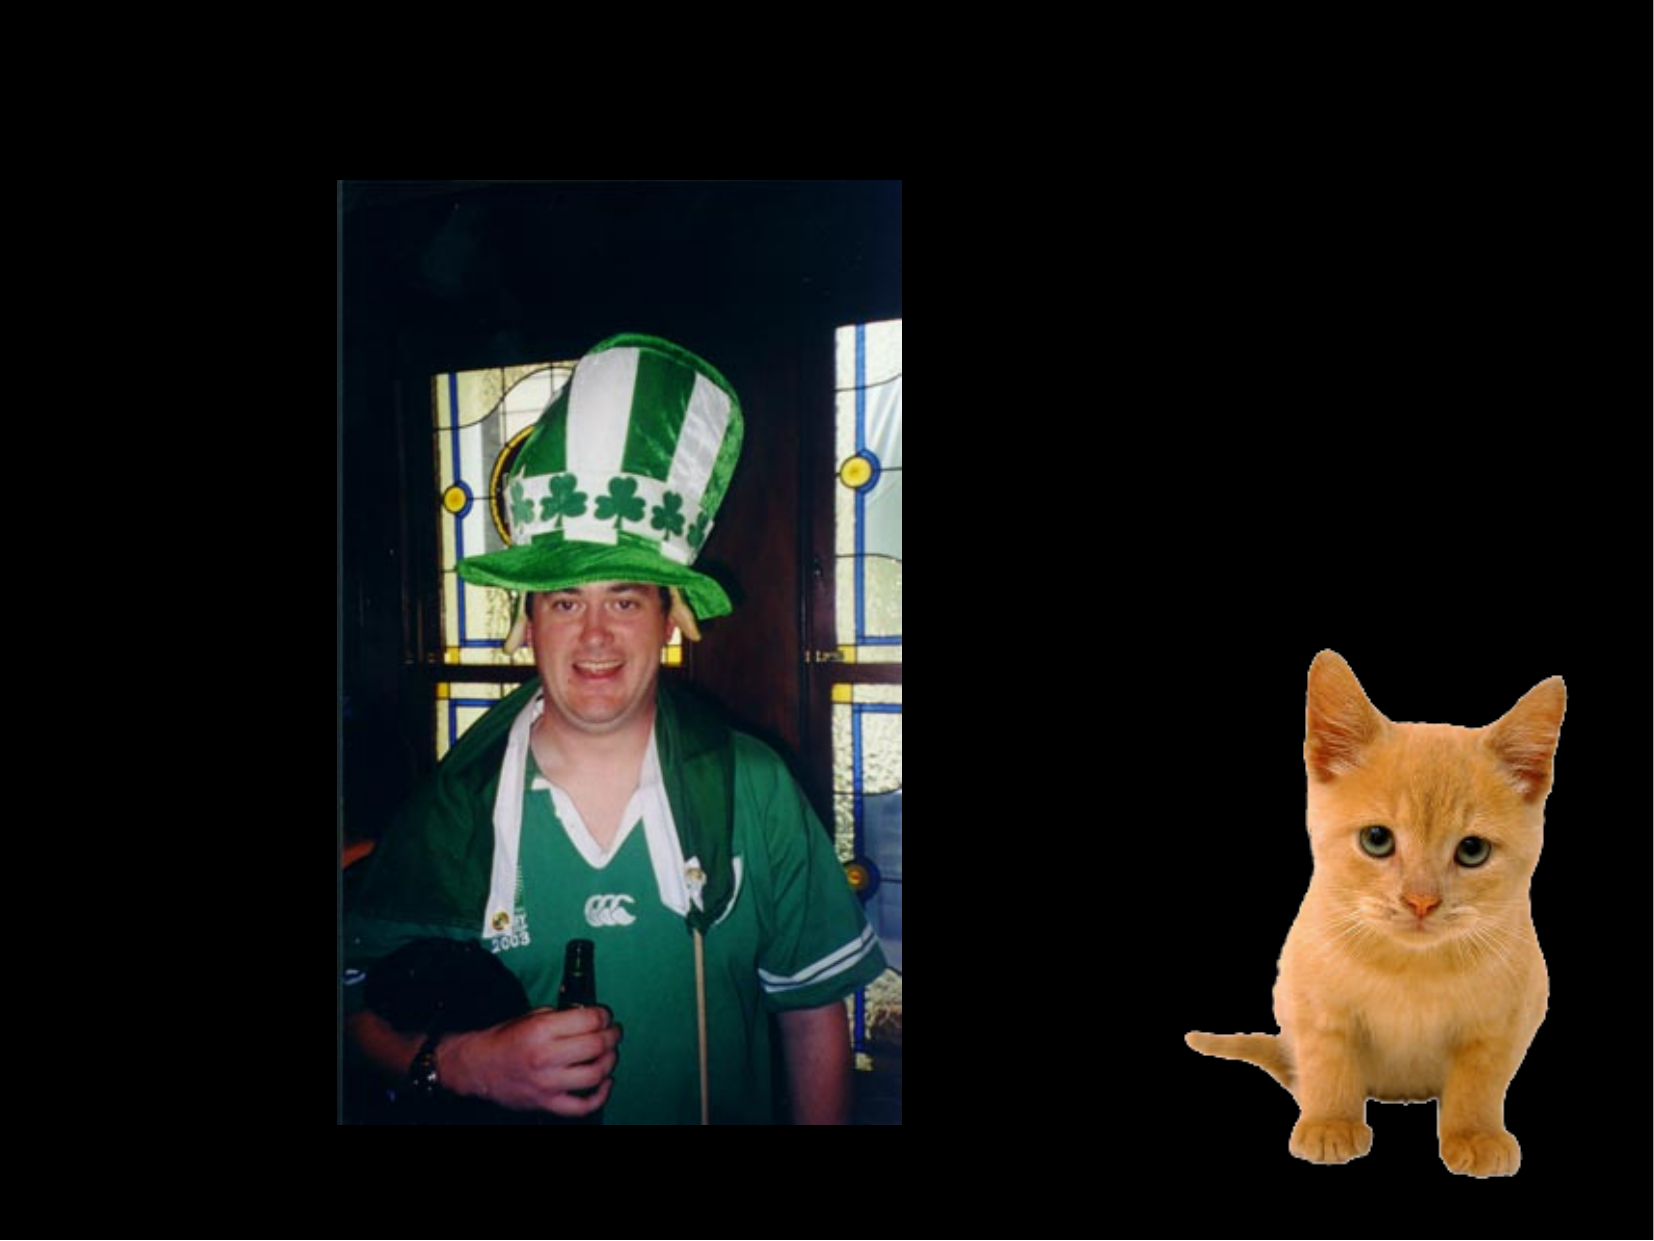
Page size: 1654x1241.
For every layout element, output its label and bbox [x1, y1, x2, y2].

picture [937, 600, 1654, 1225]
picture [337, 180, 902, 1126]
